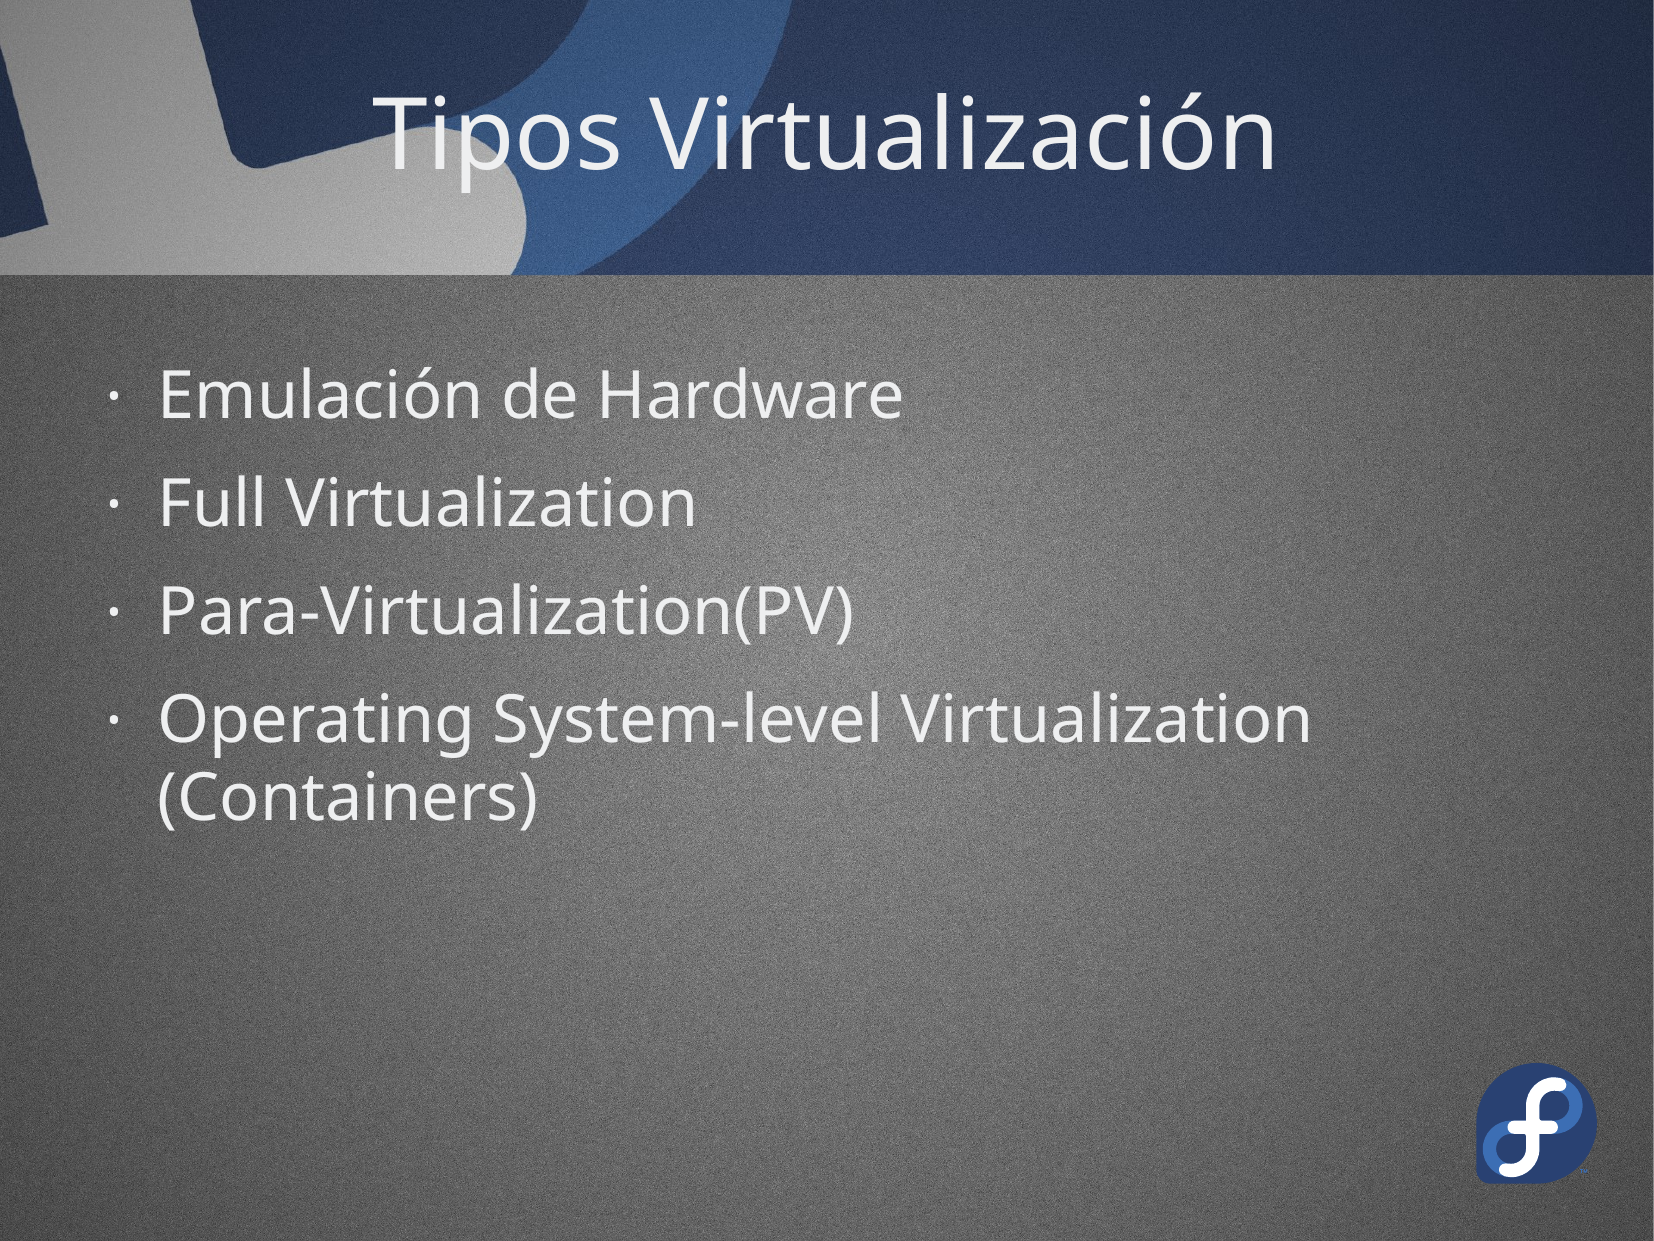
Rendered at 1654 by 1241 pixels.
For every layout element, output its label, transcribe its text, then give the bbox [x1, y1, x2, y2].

text_box Tipos Virtualización [88, 29, 1565, 237]
text_box Emulación de Hardware Full Virtualization Para-Virtualization(PV) Operating System-level Virtualization (Containers) [88, 354, 1565, 1154]
picture [0, 0, 1654, 1241]
